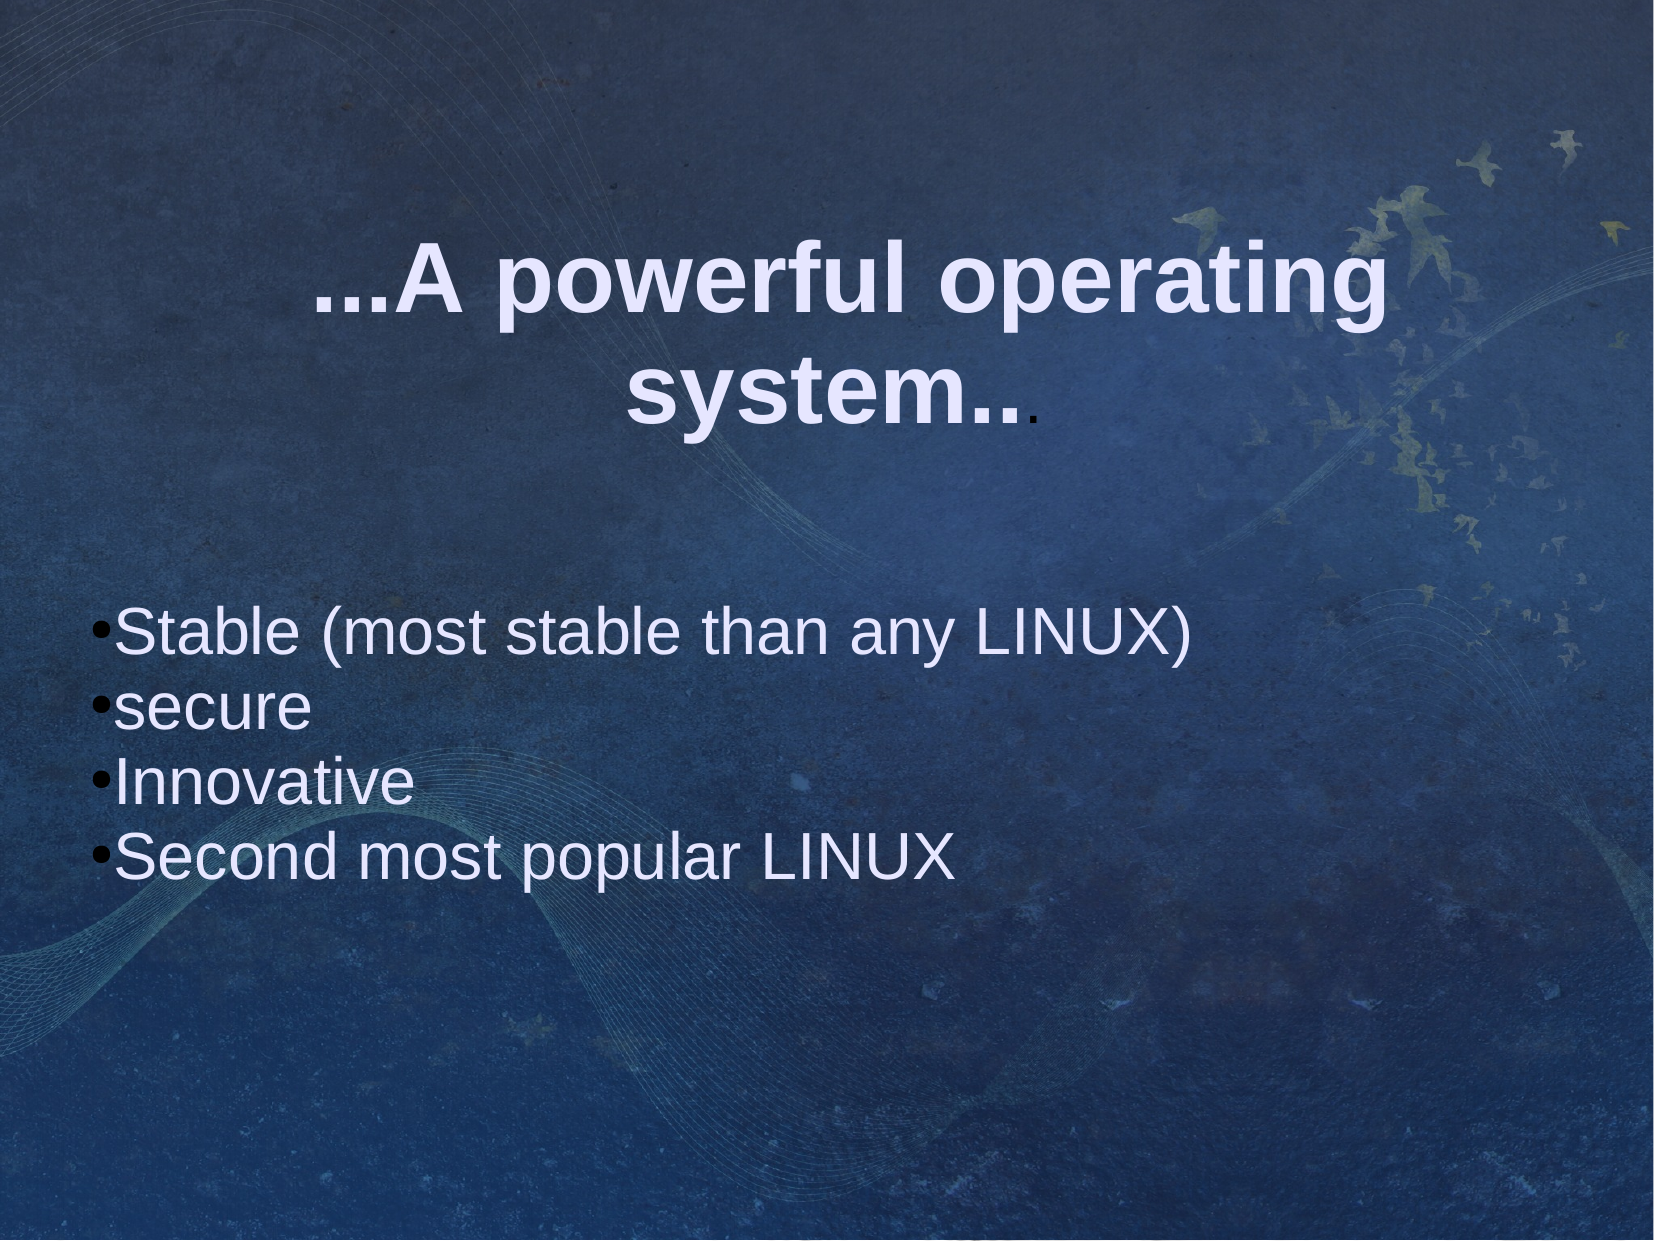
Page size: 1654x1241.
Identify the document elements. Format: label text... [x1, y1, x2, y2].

picture [0, 0, 1654, 1241]
subtitle ...A powerful operating system... Stable (most stable than any LINUX) secure Innovative Second most popular LINUX [89, 100, 1578, 1015]
